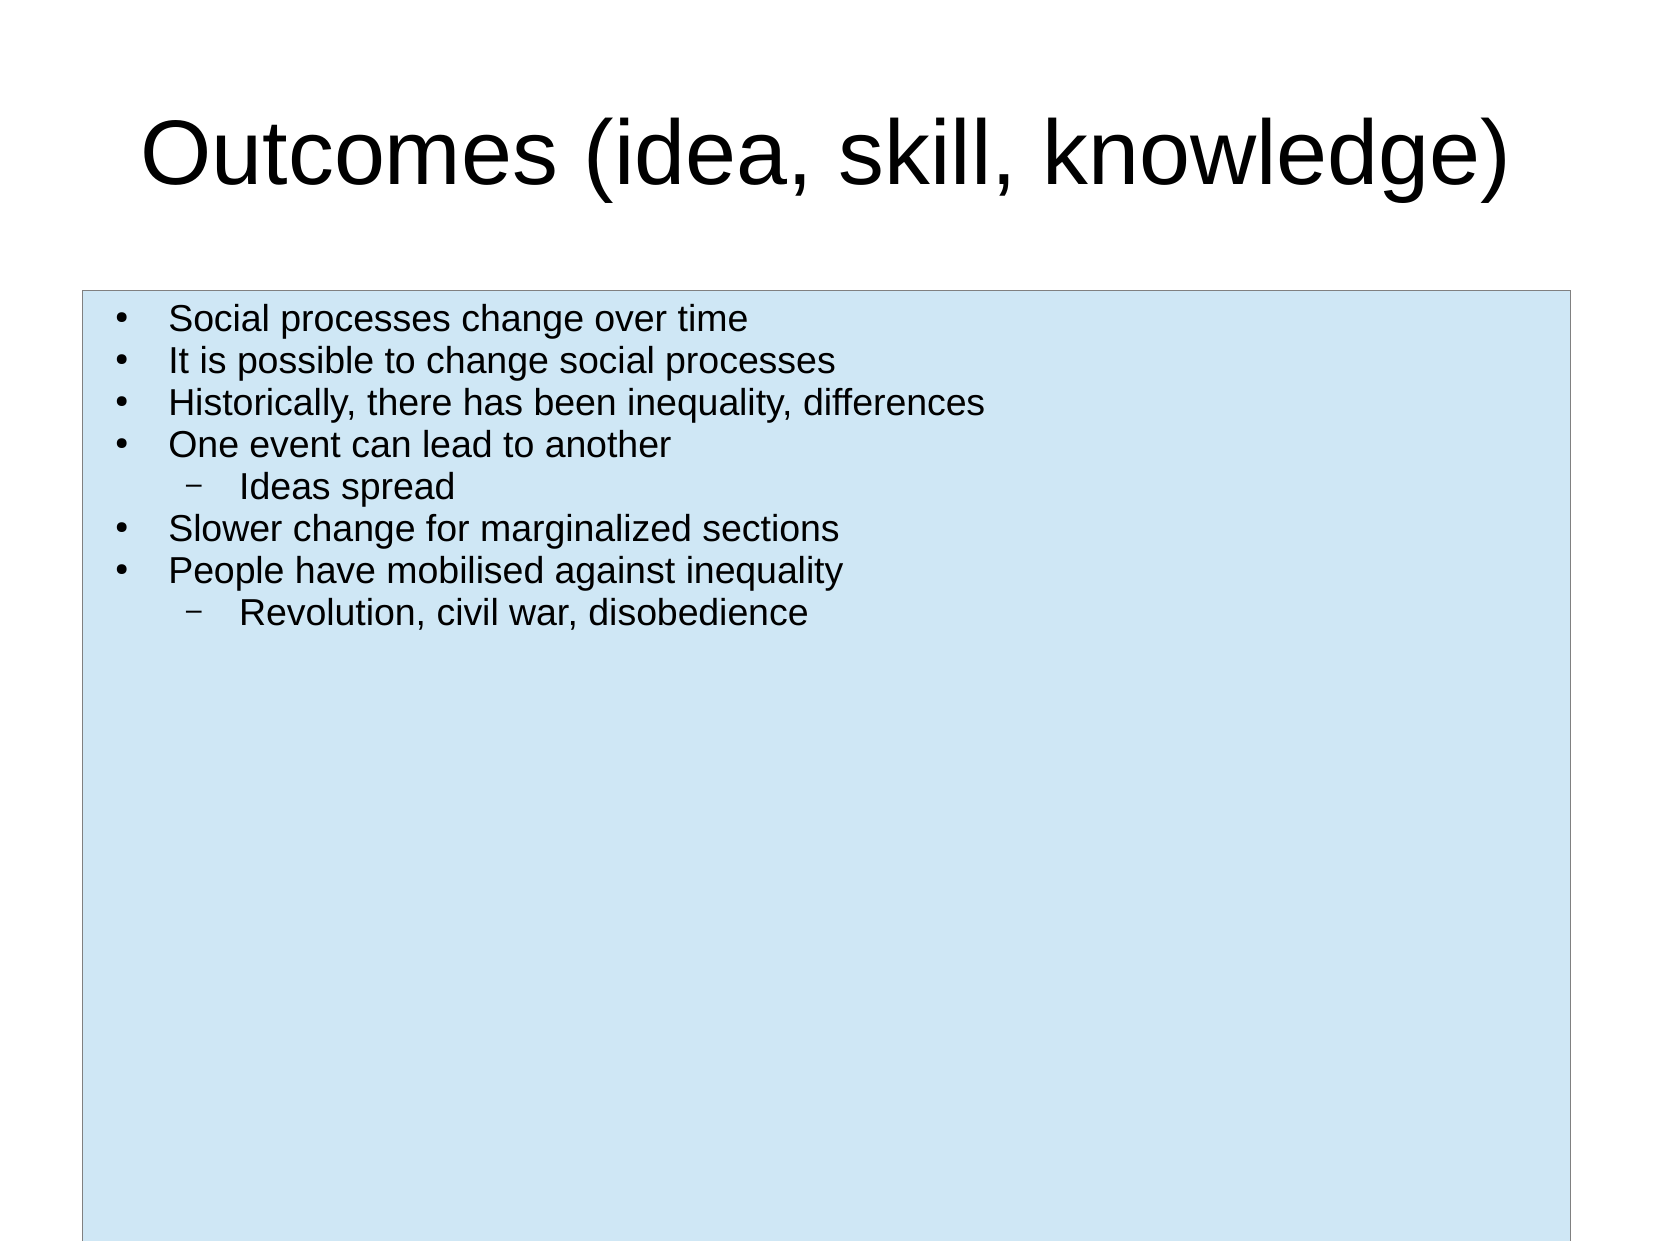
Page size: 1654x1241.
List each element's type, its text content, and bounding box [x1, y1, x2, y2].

title Outcomes (idea, skill, knowledge) [82, 49, 1571, 257]
list Social processes change over time It is possible to change social processes Historically, there has been inequality, differences One event can lead to another Ideas spread Slower change for marginalized sections People have mobilised against inequality Revolution, civil war, disobedience [82, 290, 1571, 1241]
